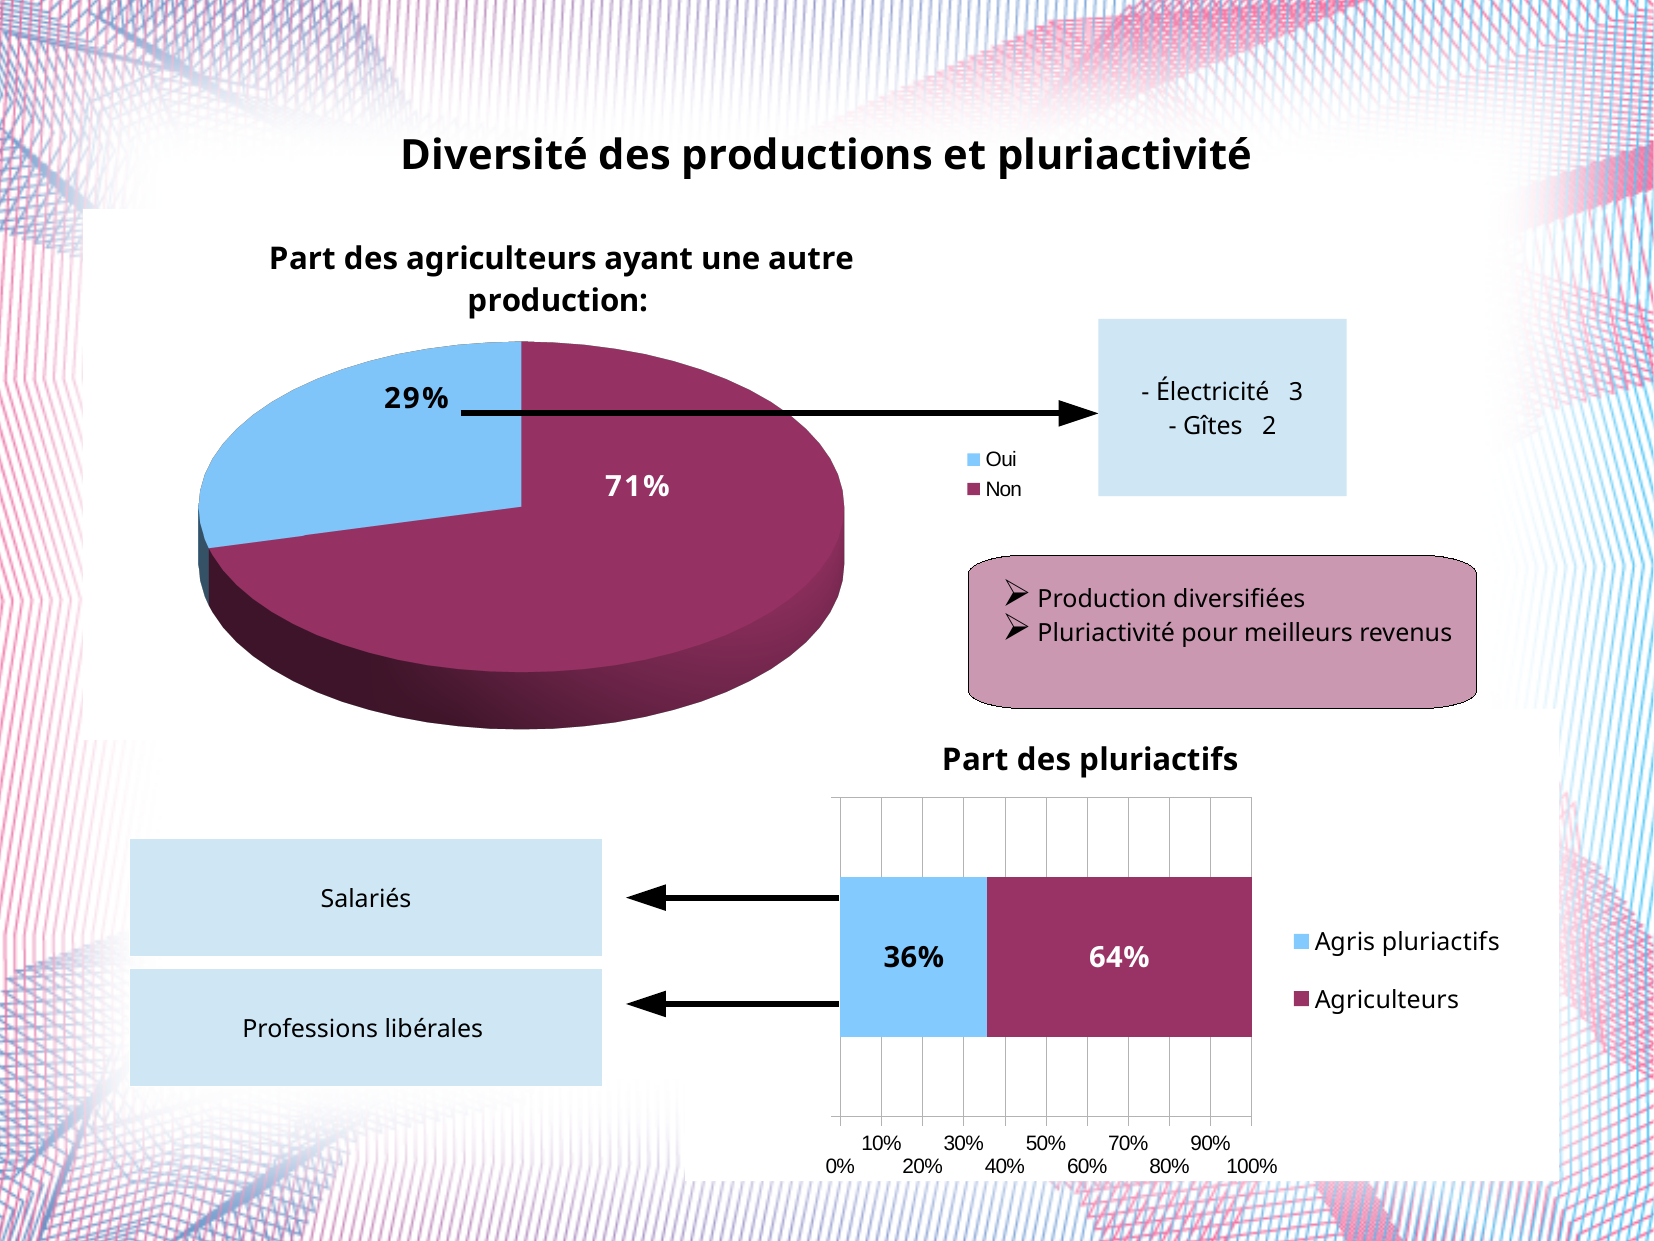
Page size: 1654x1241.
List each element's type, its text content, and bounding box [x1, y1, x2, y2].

text_box Salariés [129, 838, 603, 957]
title Diversité des productions et pluriactivité [82, 49, 1571, 257]
text_box Production diversifiées Pluriactivité pour meilleurs revenus [968, 555, 1477, 709]
chart [82, 208, 1559, 1182]
picture [0, 0, 1654, 1241]
text_box - Électricité 3 - Gîtes 2 [1098, 318, 1347, 497]
text_box Professions libérales [129, 968, 603, 1087]
